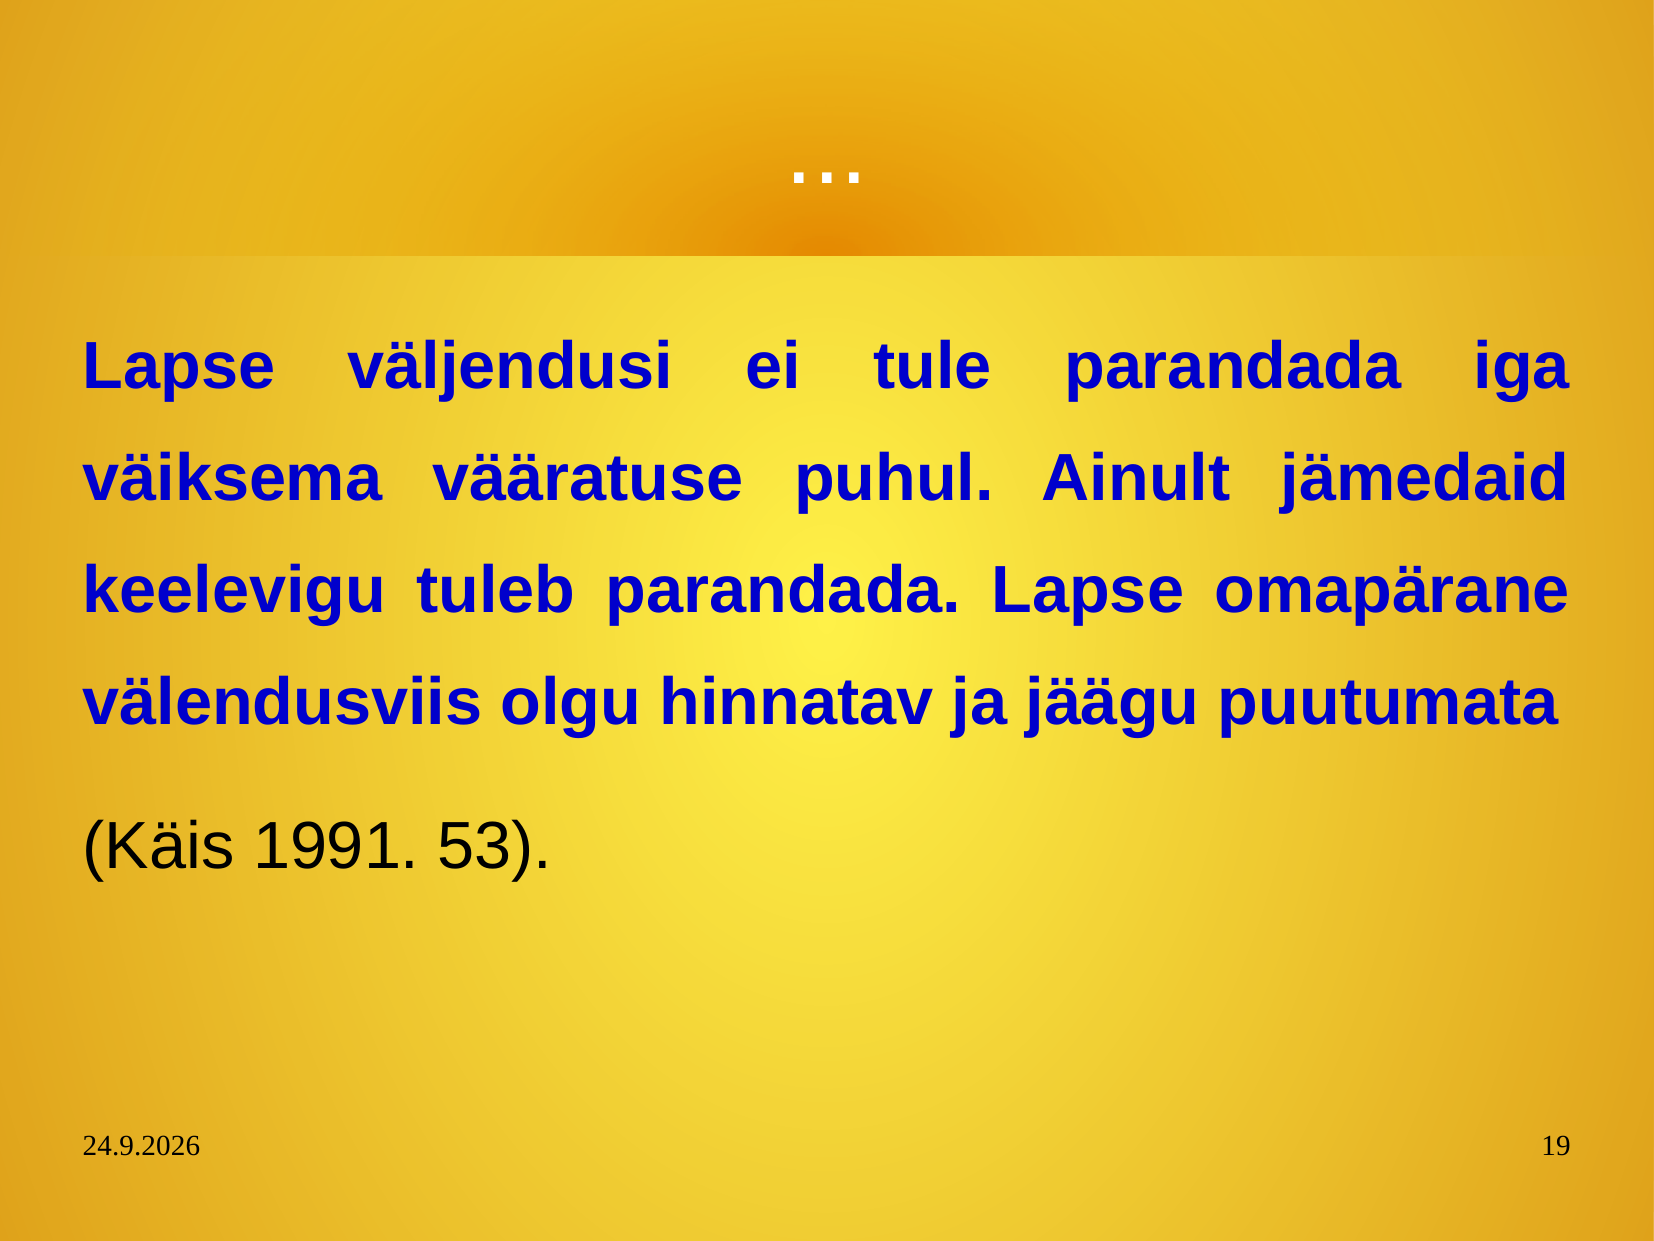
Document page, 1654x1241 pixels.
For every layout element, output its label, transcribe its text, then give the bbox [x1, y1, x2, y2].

list Lapse väljendusi ei tule parandada iga väiksema vääratuse puhul. Ainult jämedaid keelevigu tuleb parandada. Lapse omapärane välendusviis olgu hinnatav ja jäägu puutumata (Käis 1991. 53). [82, 290, 1571, 1010]
title ... [82, 47, 1571, 252]
